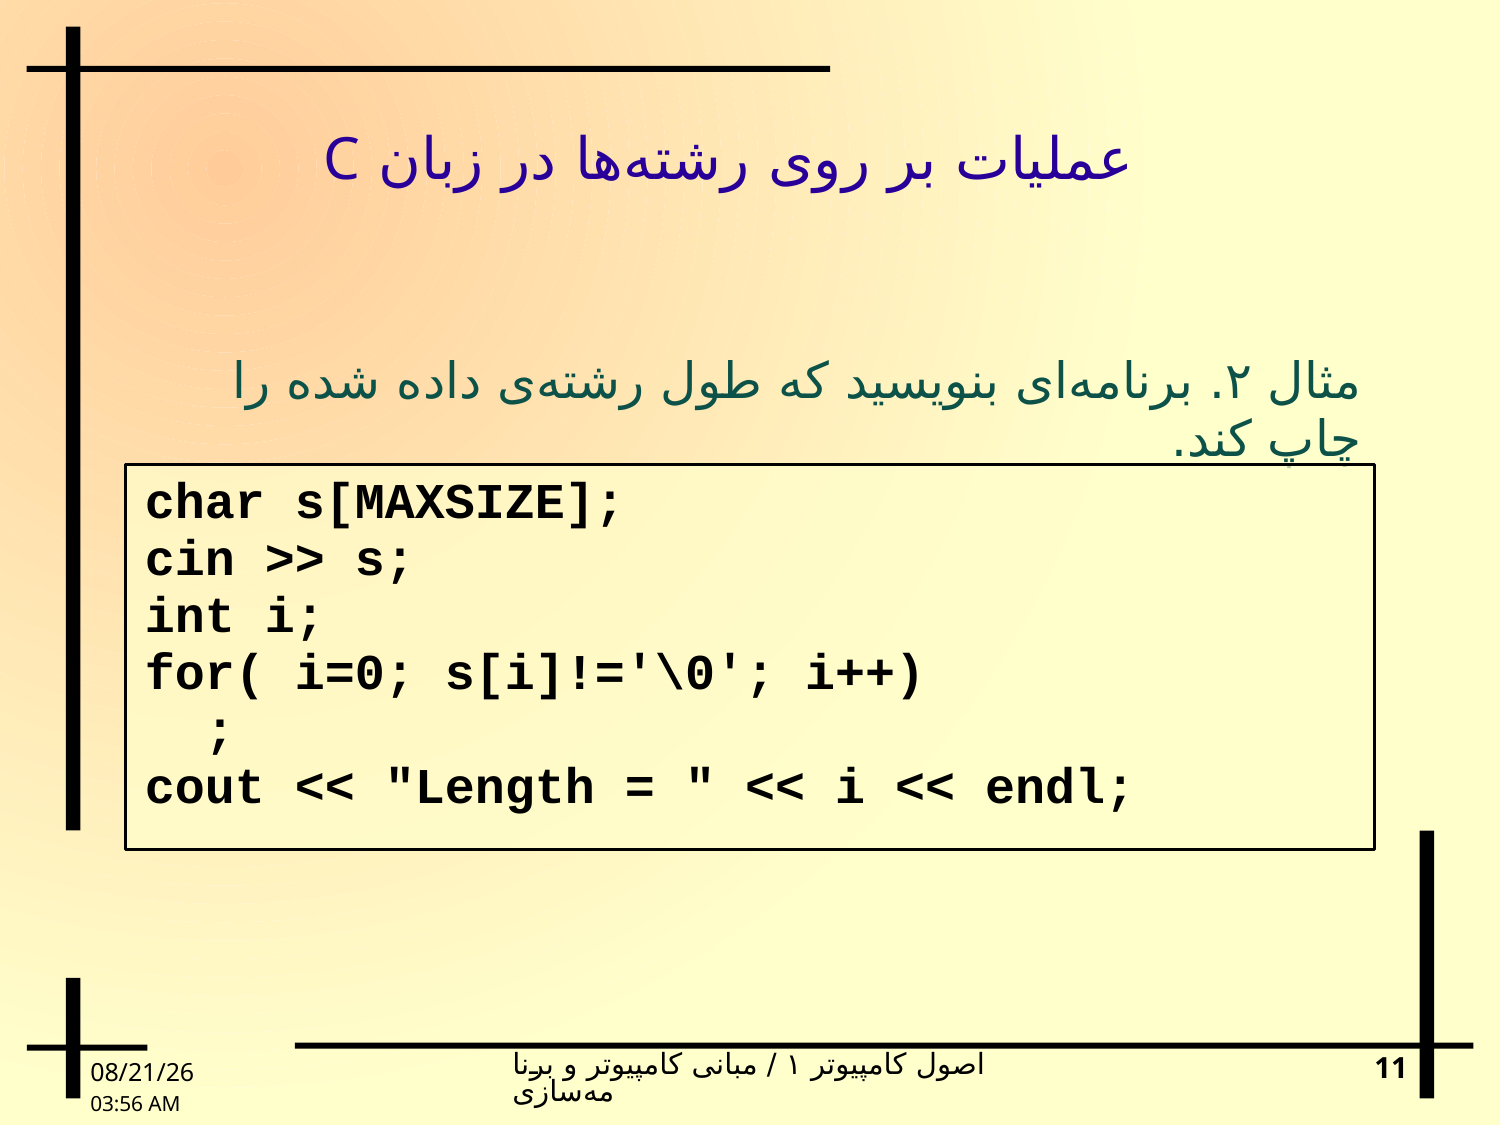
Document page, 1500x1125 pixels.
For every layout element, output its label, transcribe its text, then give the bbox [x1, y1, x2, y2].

list char s[MAXSIZE]; cin >> s; int i; for( i=0; s[i]!='\0'; i++) ; cout << "Length = " << i << endl; [125, 464, 1375, 850]
title عملیات بر روی رشته‌ها در زبان C [113, 96, 1344, 217]
list مثال ۲. برنامه‌ای بنویسید که طول رشته‌ی داده شده را چاپ کند. [192, 351, 1362, 431]
